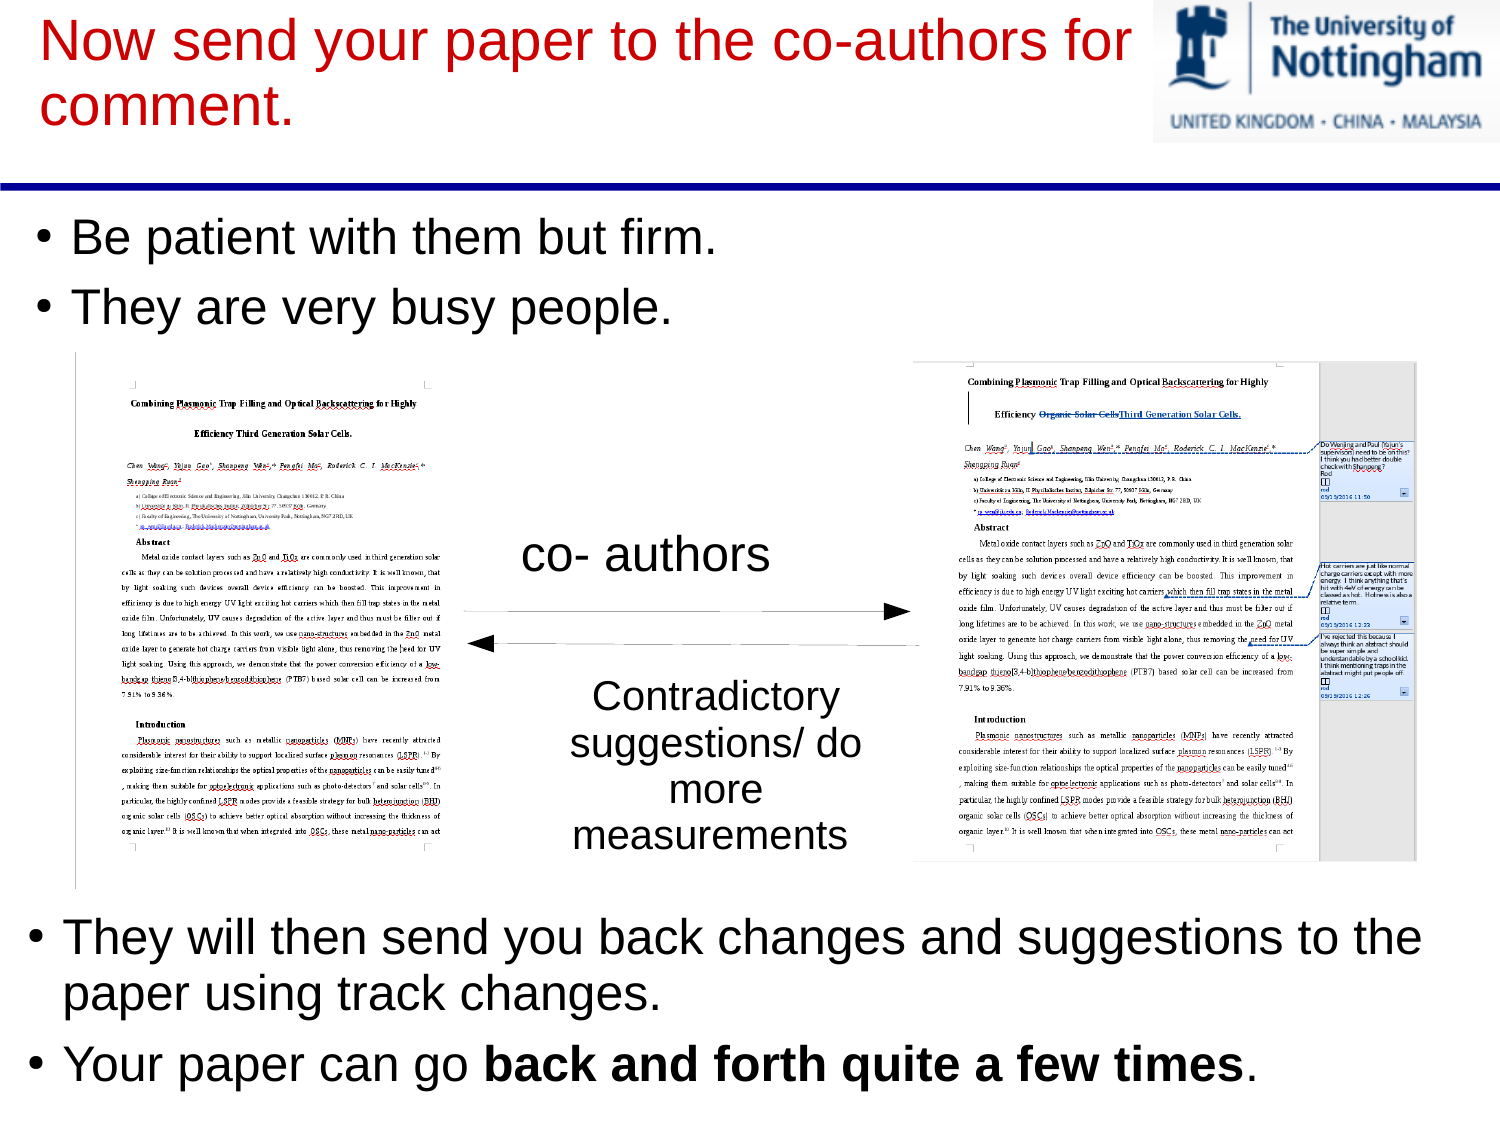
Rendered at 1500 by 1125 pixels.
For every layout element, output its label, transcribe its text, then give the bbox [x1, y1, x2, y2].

text_box co- authors [470, 519, 853, 590]
text_box Contradictory suggestions/ do more measurements [487, 665, 910, 959]
picture [75, 352, 465, 889]
picture [913, 361, 1417, 862]
text_box Be patient with them but firm. They are very busy people. [20, 201, 1500, 344]
picture [1181, 0, 1500, 143]
text_box Now send your paper to the co-authors for comment. [24, 0, 1181, 197]
text_box They will then send you back changes and suggestions to the paper using track changes. Your paper can go back and forth quite a few times. [12, 902, 1480, 1100]
